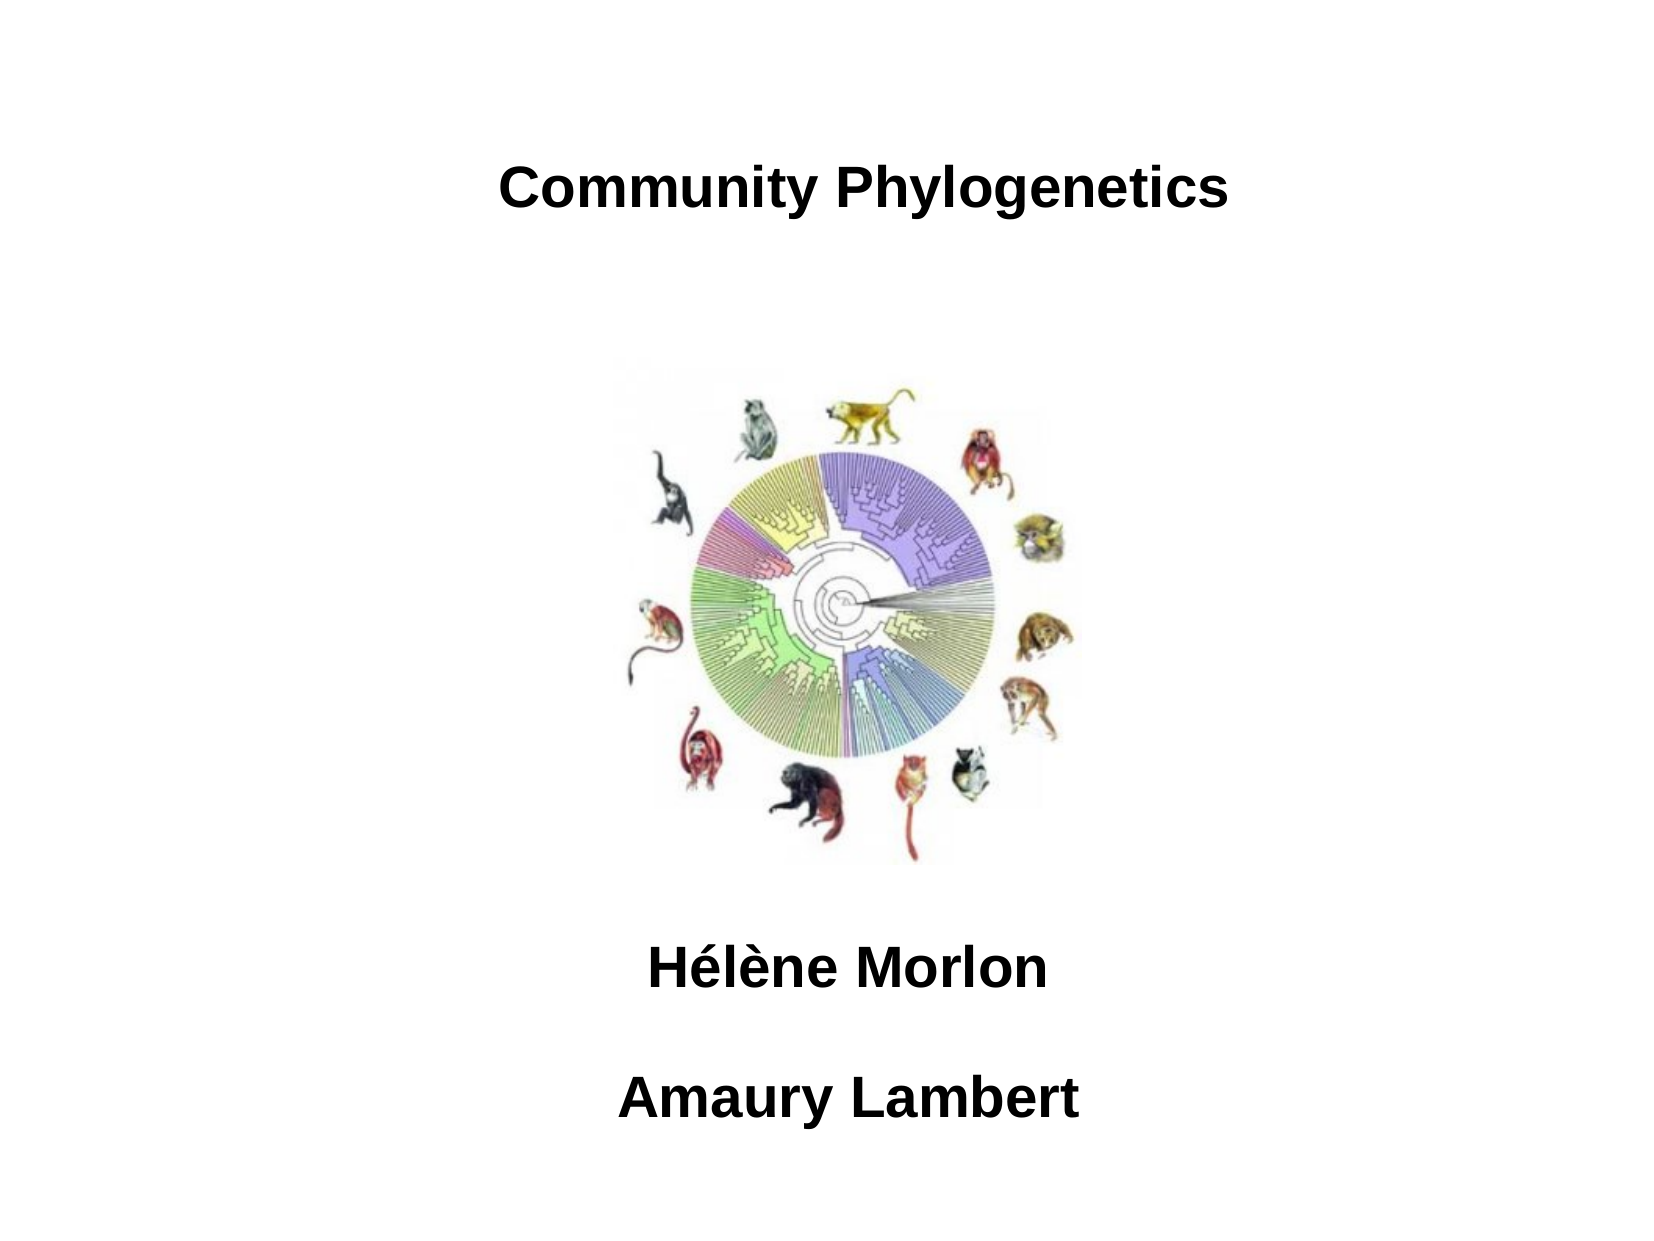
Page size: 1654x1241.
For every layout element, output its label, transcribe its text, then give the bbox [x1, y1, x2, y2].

text_box Community Phylogenetics [484, 147, 1245, 229]
text_box Hélène Morlon Amaury Lambert [602, 927, 1095, 1142]
picture [613, 357, 1082, 865]
